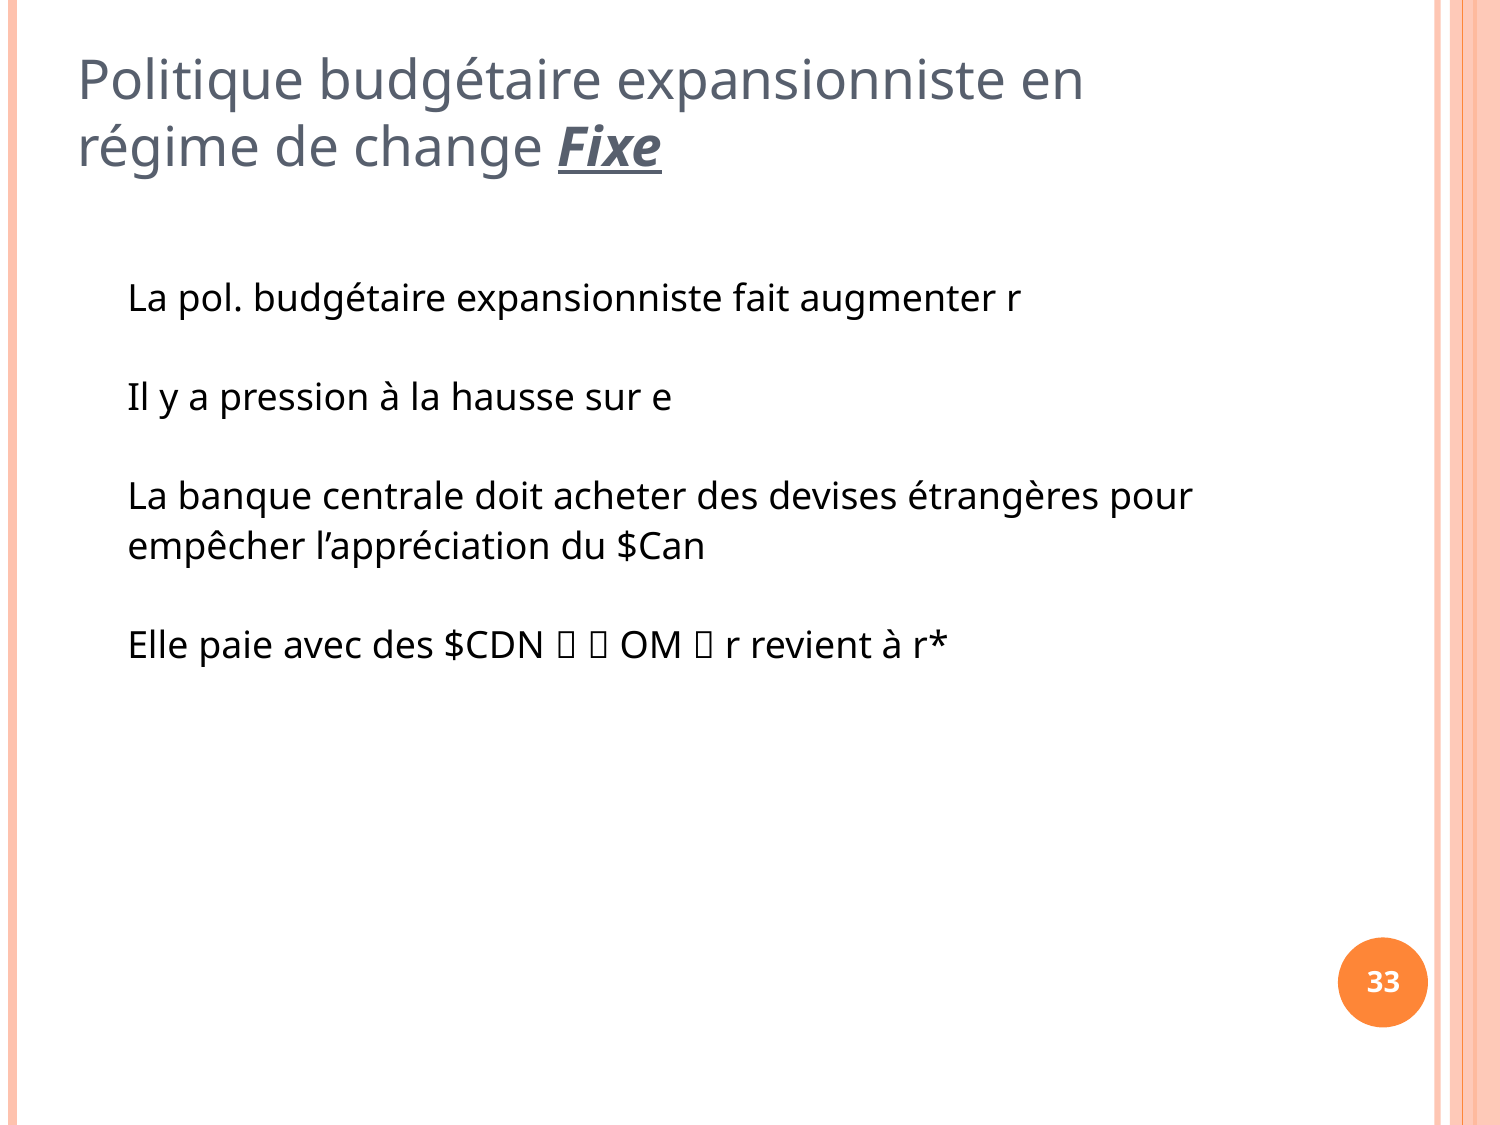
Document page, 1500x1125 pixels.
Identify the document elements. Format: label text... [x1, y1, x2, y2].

list La pol. budgétaire expansionniste fait augmenter r Il y a pression à la hausse sur e La banque centrale doit acheter des devises étrangères pour empêcher l’appréciation du $Can Elle paie avec des $CDN   OM  r revient à r* [112, 262, 1388, 1000]
text_box Politique budgétaire expansionniste en régime de change Fixe [62, 37, 1450, 185]
slide_number <numéro> [1333, 940, 1434, 1027]
